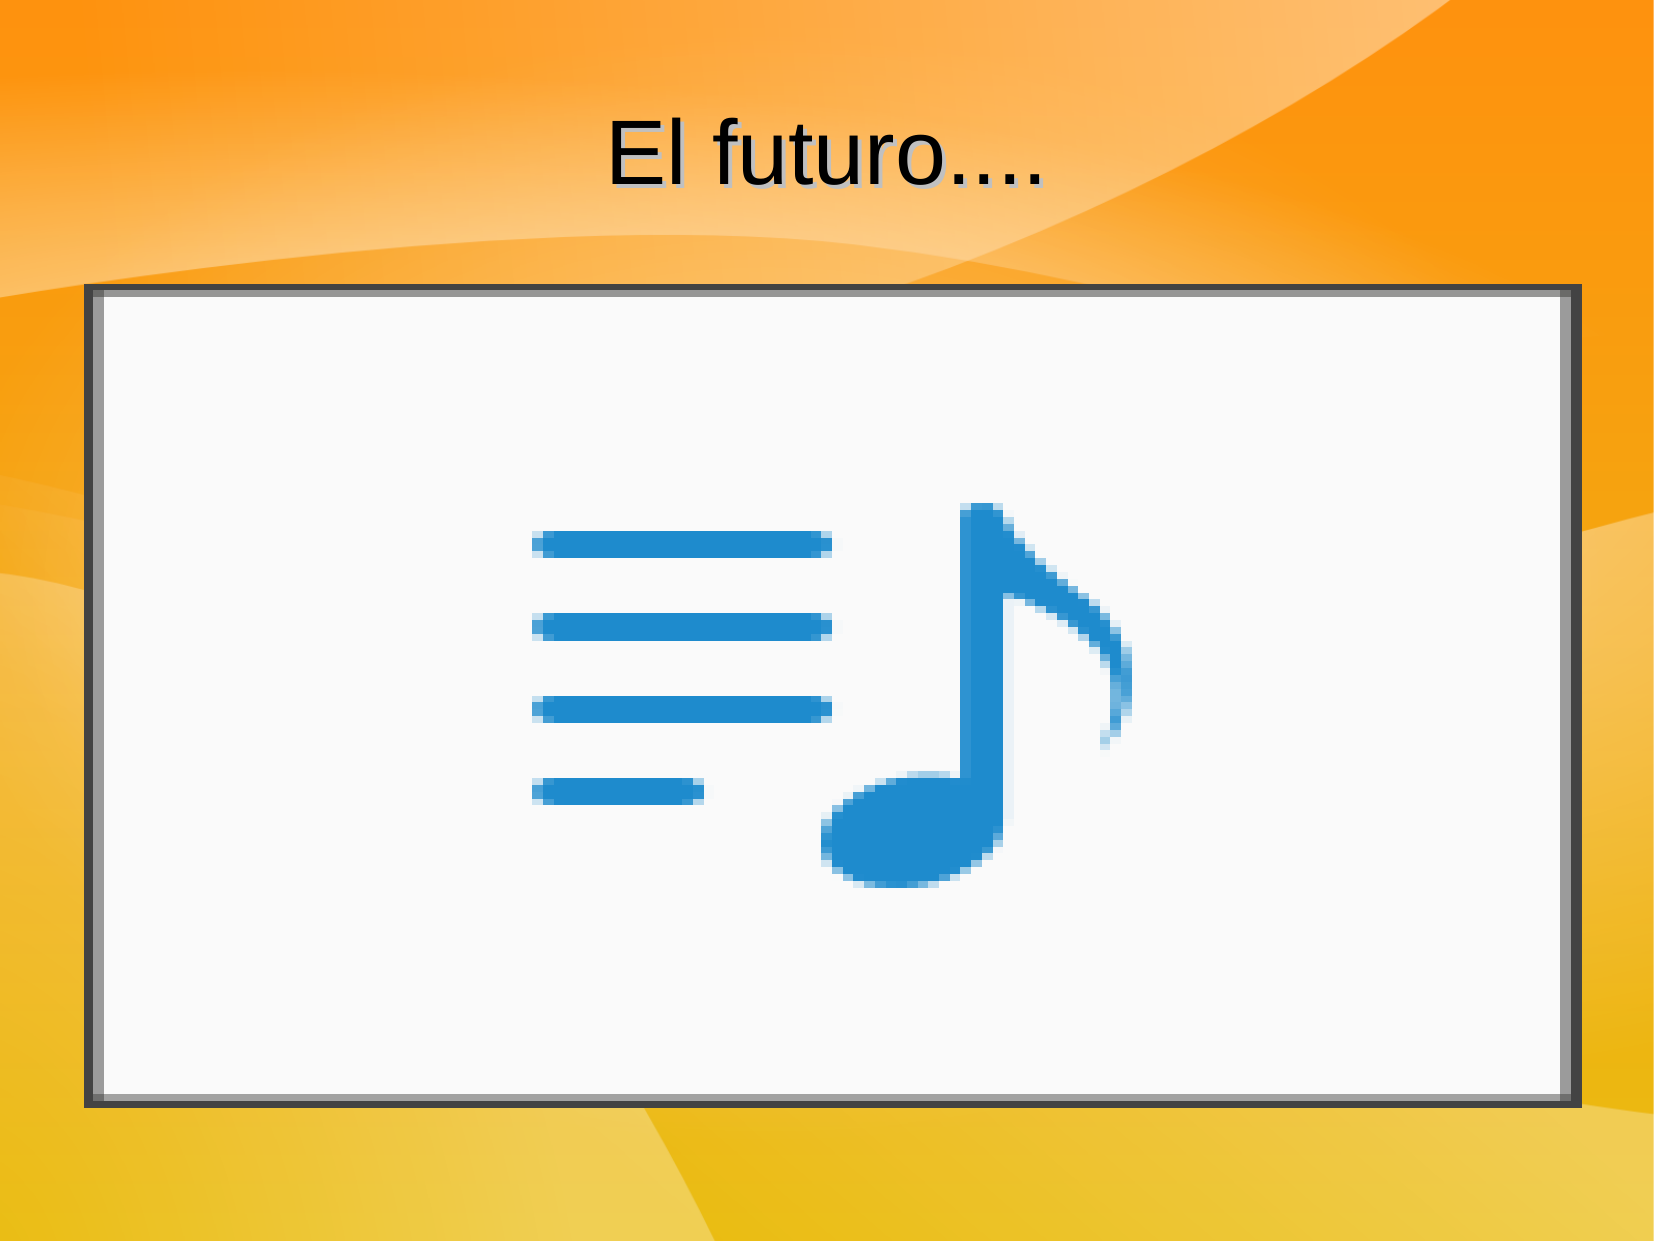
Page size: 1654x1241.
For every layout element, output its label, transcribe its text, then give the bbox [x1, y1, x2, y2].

title El futuro.... [82, 49, 1571, 257]
text_box [82, 283, 1583, 1109]
picture [0, 0, 1654, 1241]
